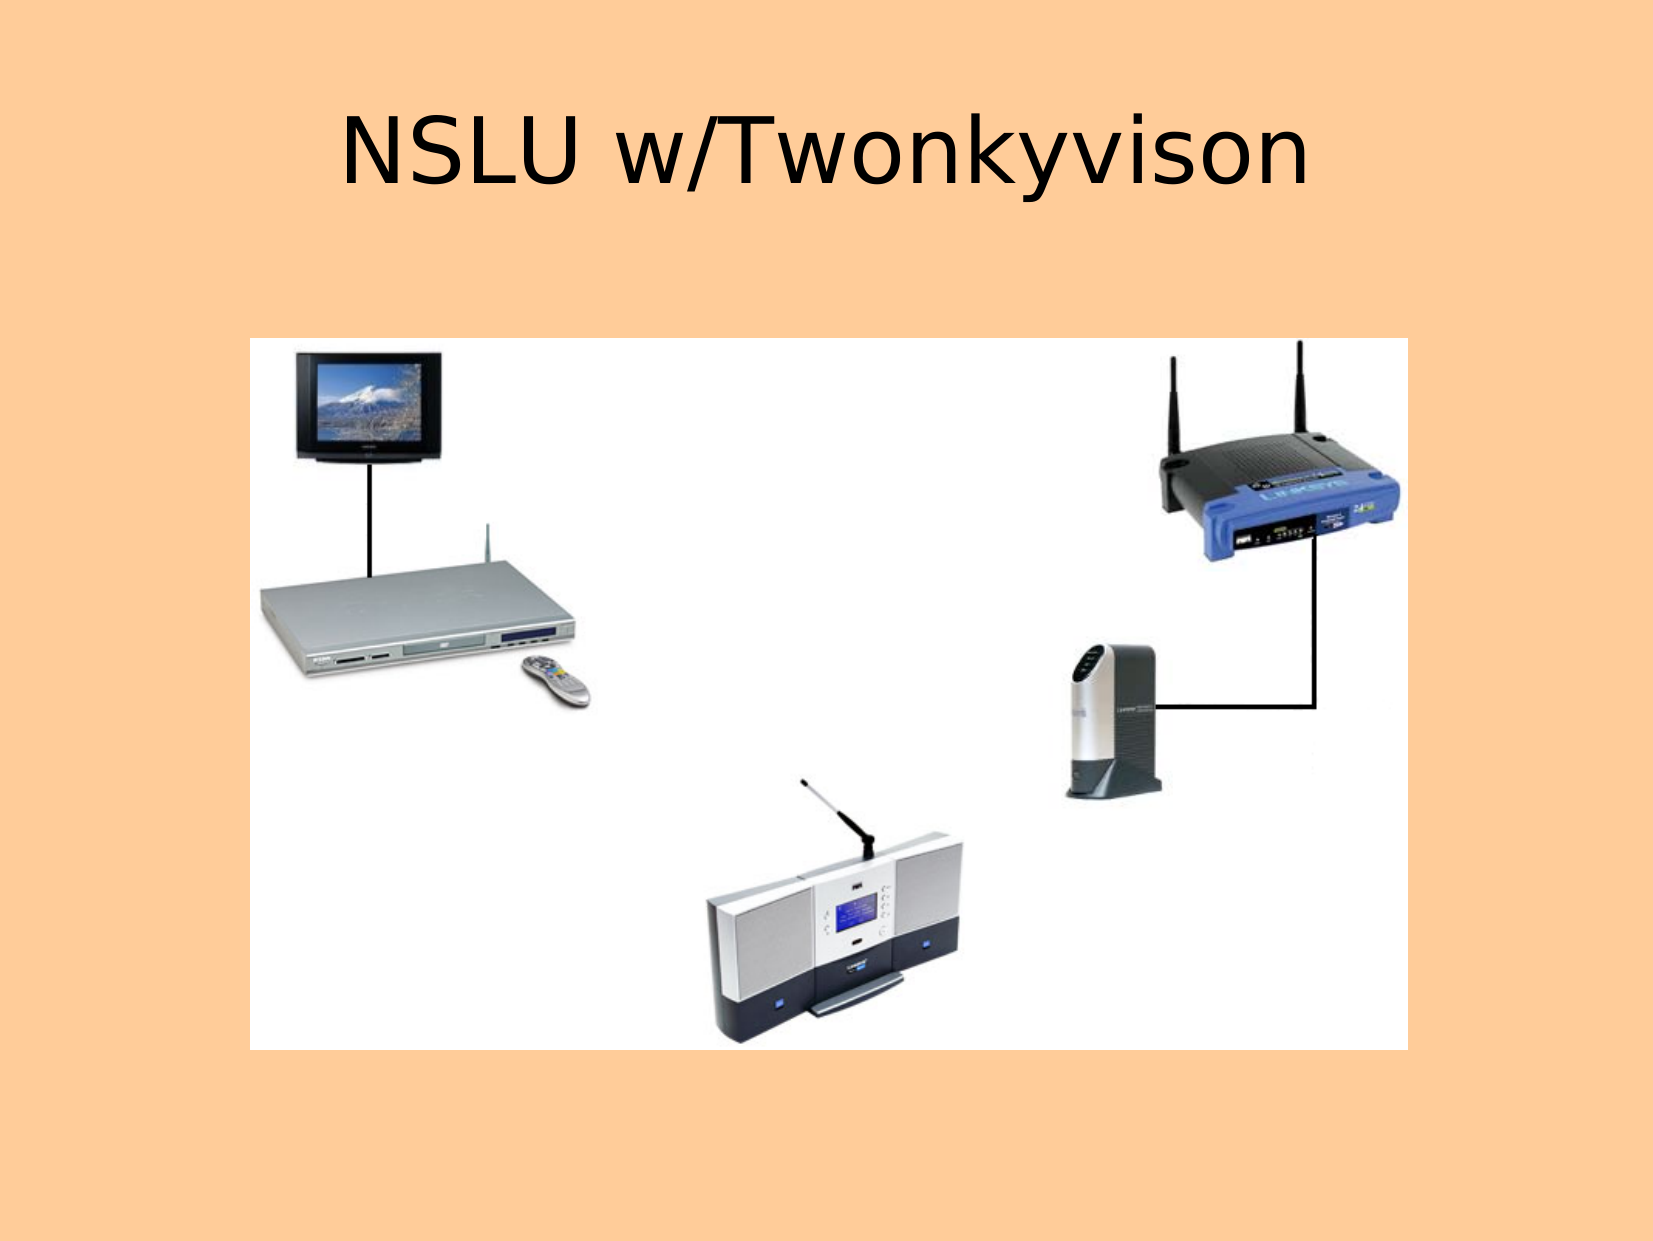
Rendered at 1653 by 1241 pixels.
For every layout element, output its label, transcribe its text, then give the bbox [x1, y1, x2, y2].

title NSLU w/Twonkyvison [82, 56, 1570, 250]
chart [82, 290, 1570, 1109]
